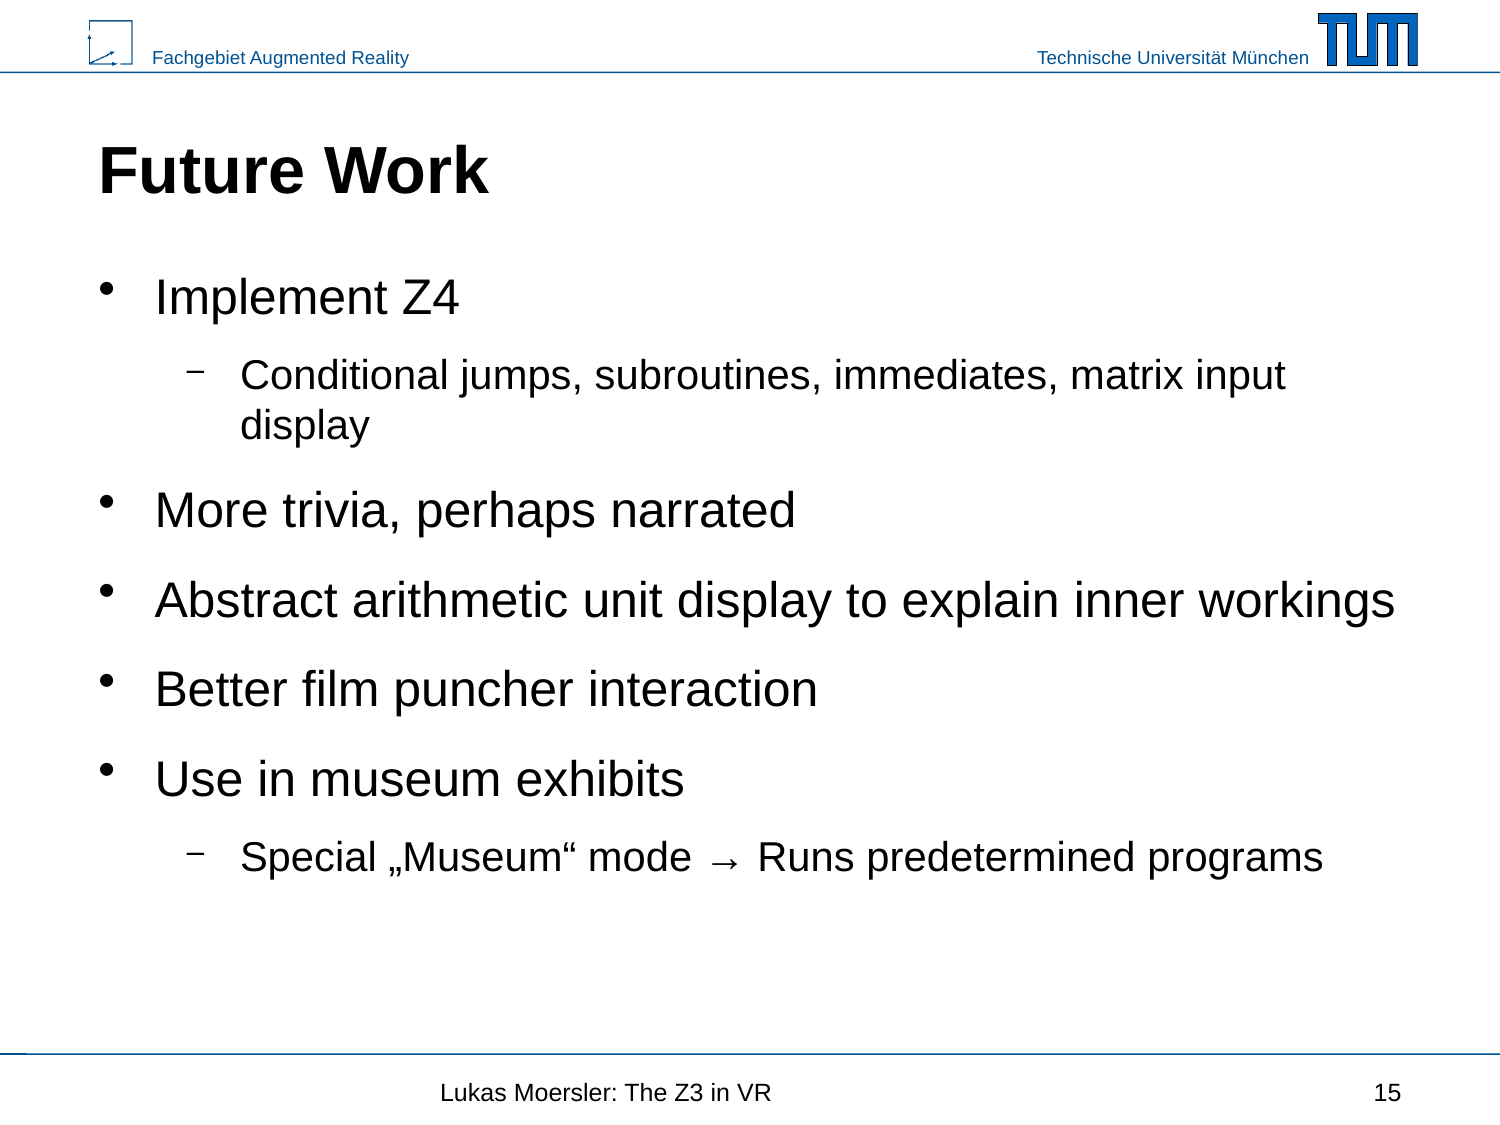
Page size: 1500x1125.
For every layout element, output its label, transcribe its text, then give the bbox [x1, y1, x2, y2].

picture [83, 14, 136, 68]
title Future Work [83, 114, 1417, 215]
slide_number <Foliennummer> [1104, 1066, 1417, 1117]
footer Lukas Moersler: The Z3 in VR [425, 1066, 1075, 1117]
list Implement Z4 Conditional jumps, subroutines, immediates, matrix input display More trivia, perhaps narrated Abstract arithmetic unit display to explain inner workings Better film puncher interaction Use in museum exhibits Special „Museum“ mode → Runs predetermined programs [83, 256, 1417, 1013]
